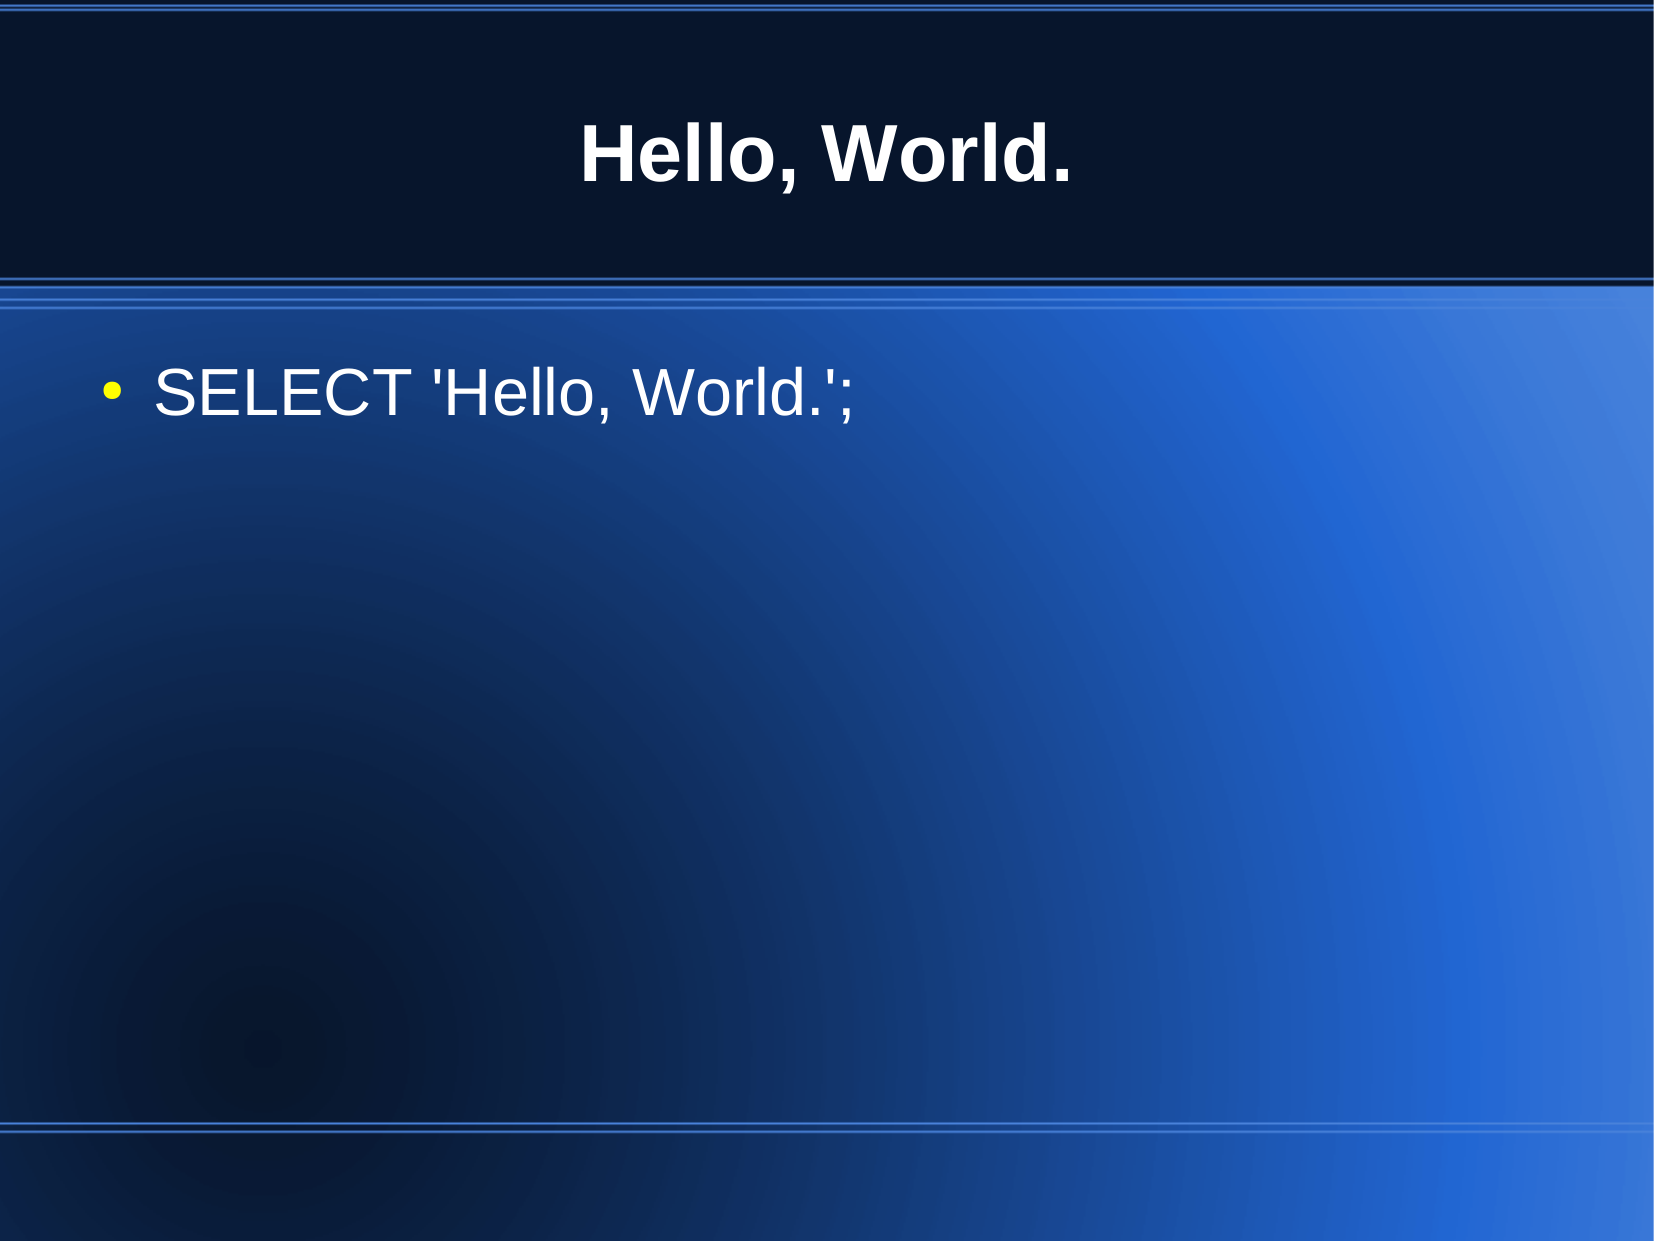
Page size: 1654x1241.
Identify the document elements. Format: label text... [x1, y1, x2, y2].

picture [0, 0, 1654, 1241]
list SELECT 'Hello, World.'; [82, 355, 1571, 1075]
title Hello, World. [82, 49, 1571, 257]
